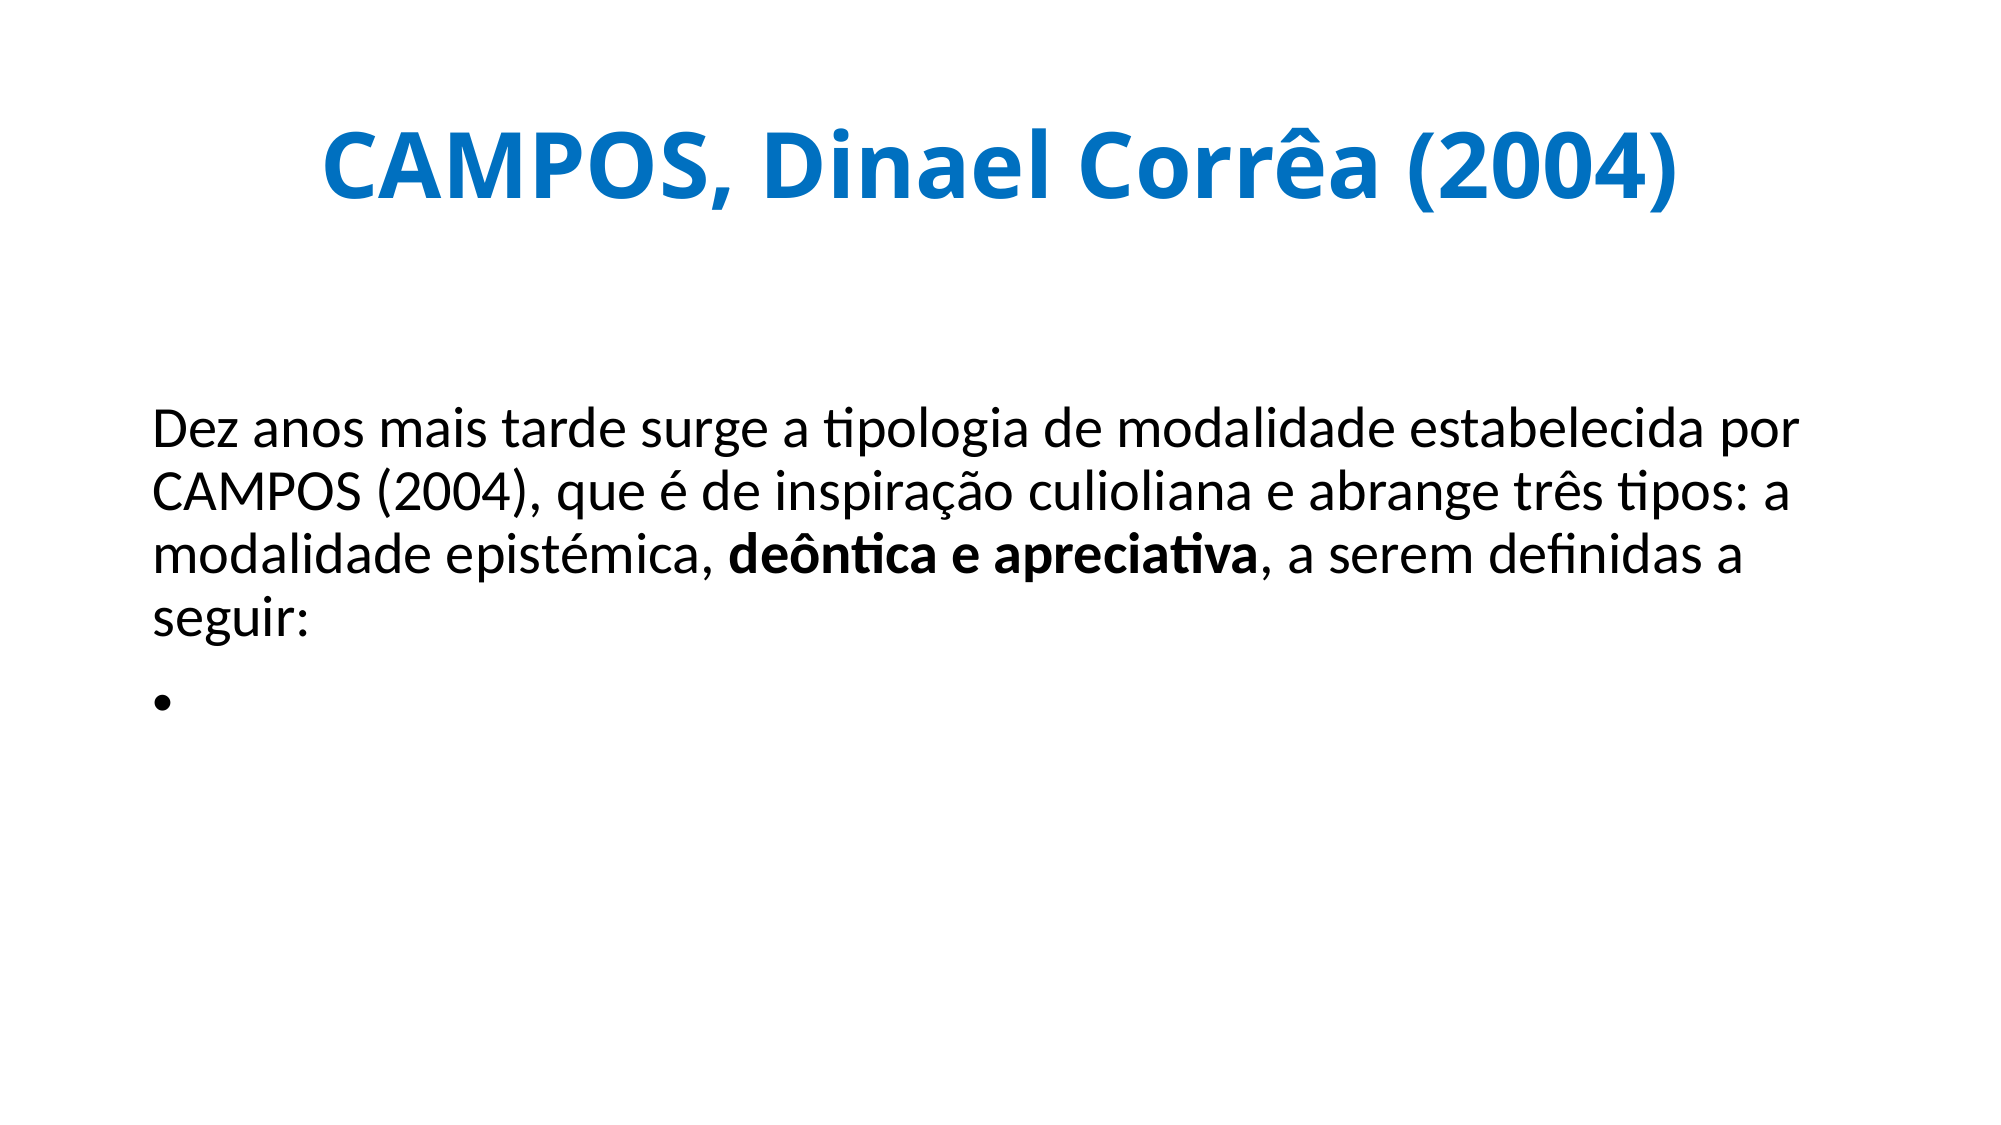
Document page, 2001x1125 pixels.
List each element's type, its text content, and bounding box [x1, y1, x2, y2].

list Dez anos mais tarde surge a tipologia de modalidade estabelecida por CAMPOS (2004), que é de inspiração culioliana e abrange três tipos: a modalidade epistémica, deôntica e apreciativa, a serem definidas a seguir: [137, 299, 1863, 1014]
title CAMPOS, Dinael Corrêa (2004) [137, 59, 1863, 278]
